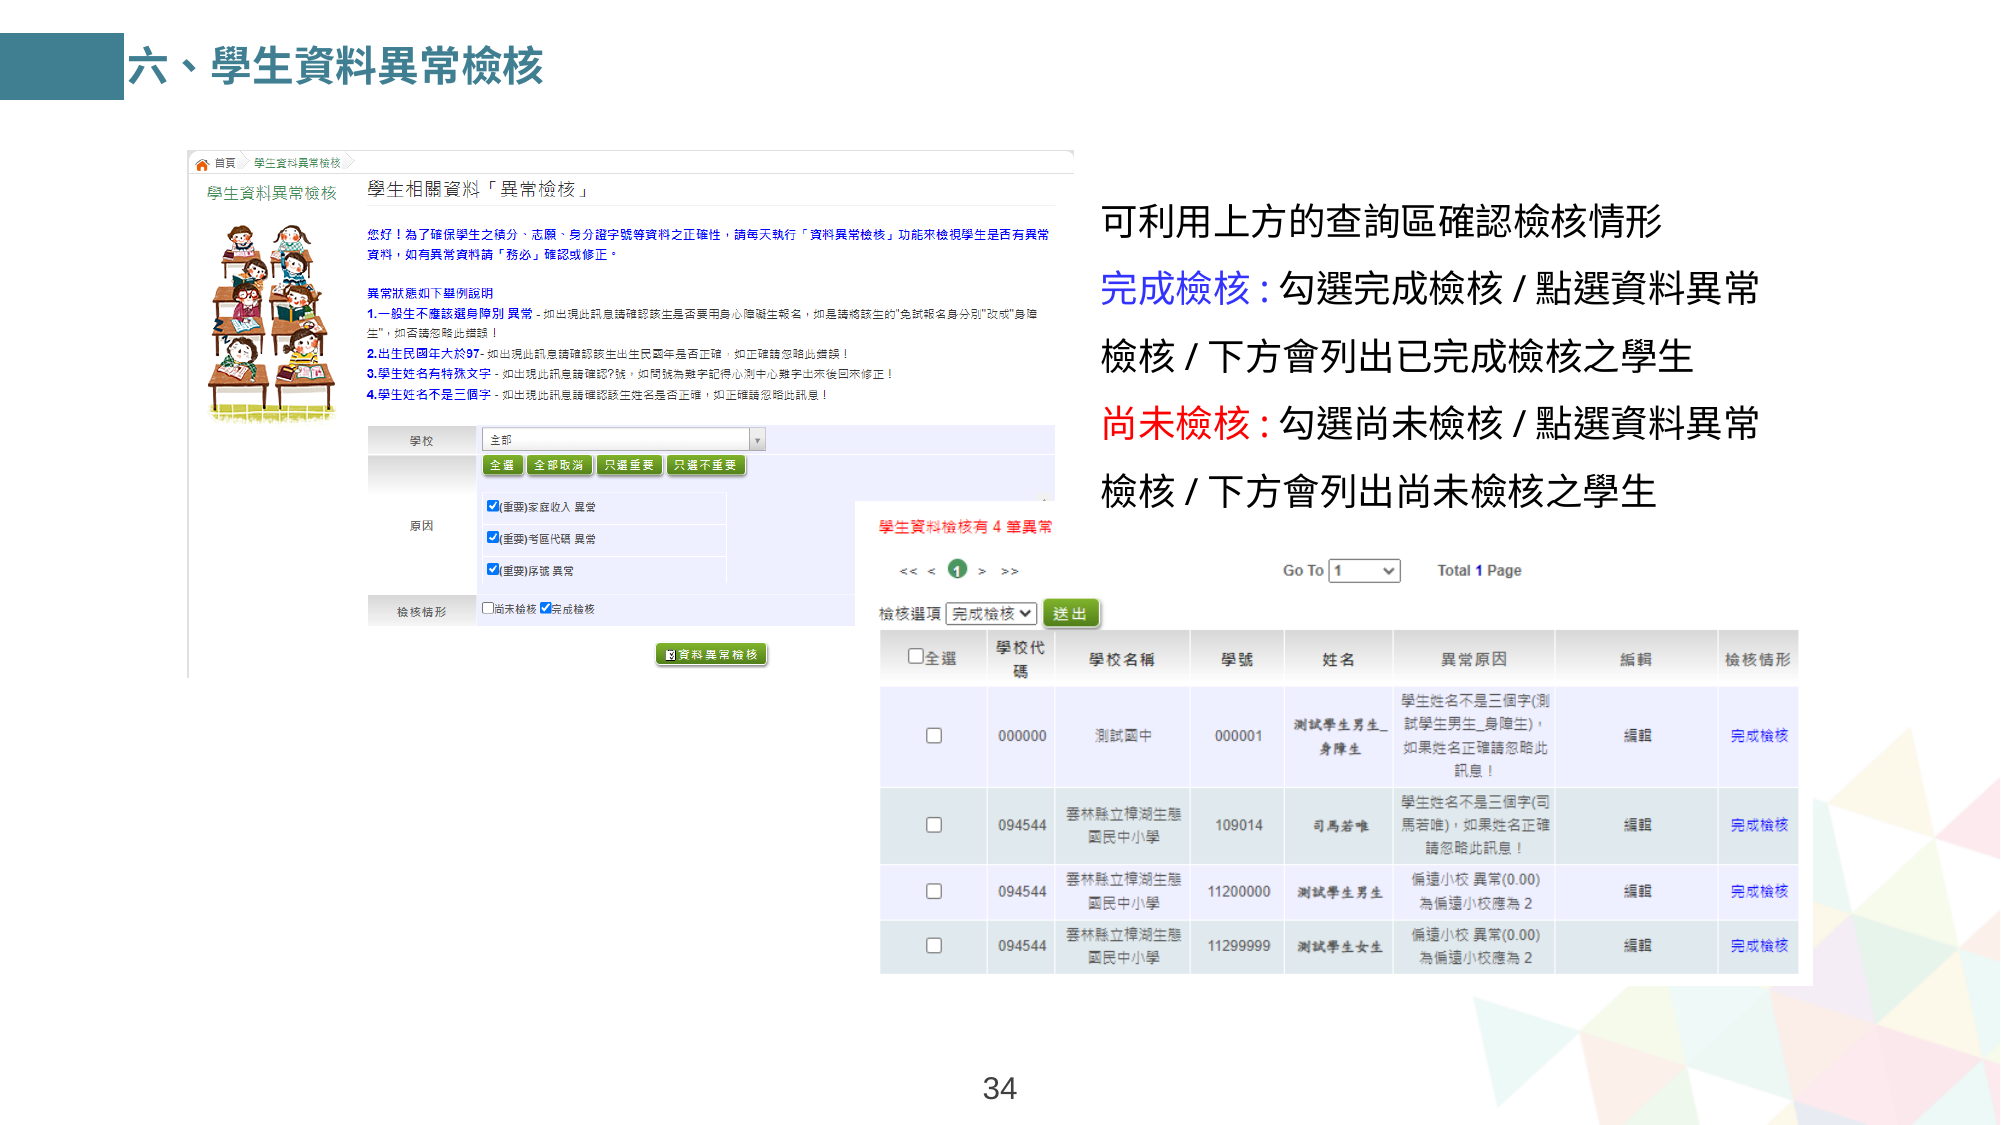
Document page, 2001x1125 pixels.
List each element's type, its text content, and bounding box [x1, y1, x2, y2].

text_box 六、學生資料異常檢核 [112, 32, 673, 99]
picture [187, 150, 1813, 986]
text_box [0, 33, 124, 100]
text_box 34 [939, 1048, 1060, 1125]
text_box 可利用上方的查詢區確認檢核情形 完成檢核:勾選完成檢核/點選資料異常檢核/下方會列出已完成檢核之學生 尚未檢核:勾選尚未檢核/點選資料異常檢核/下方會列出尚未檢核之學生 [1085, 167, 1780, 516]
